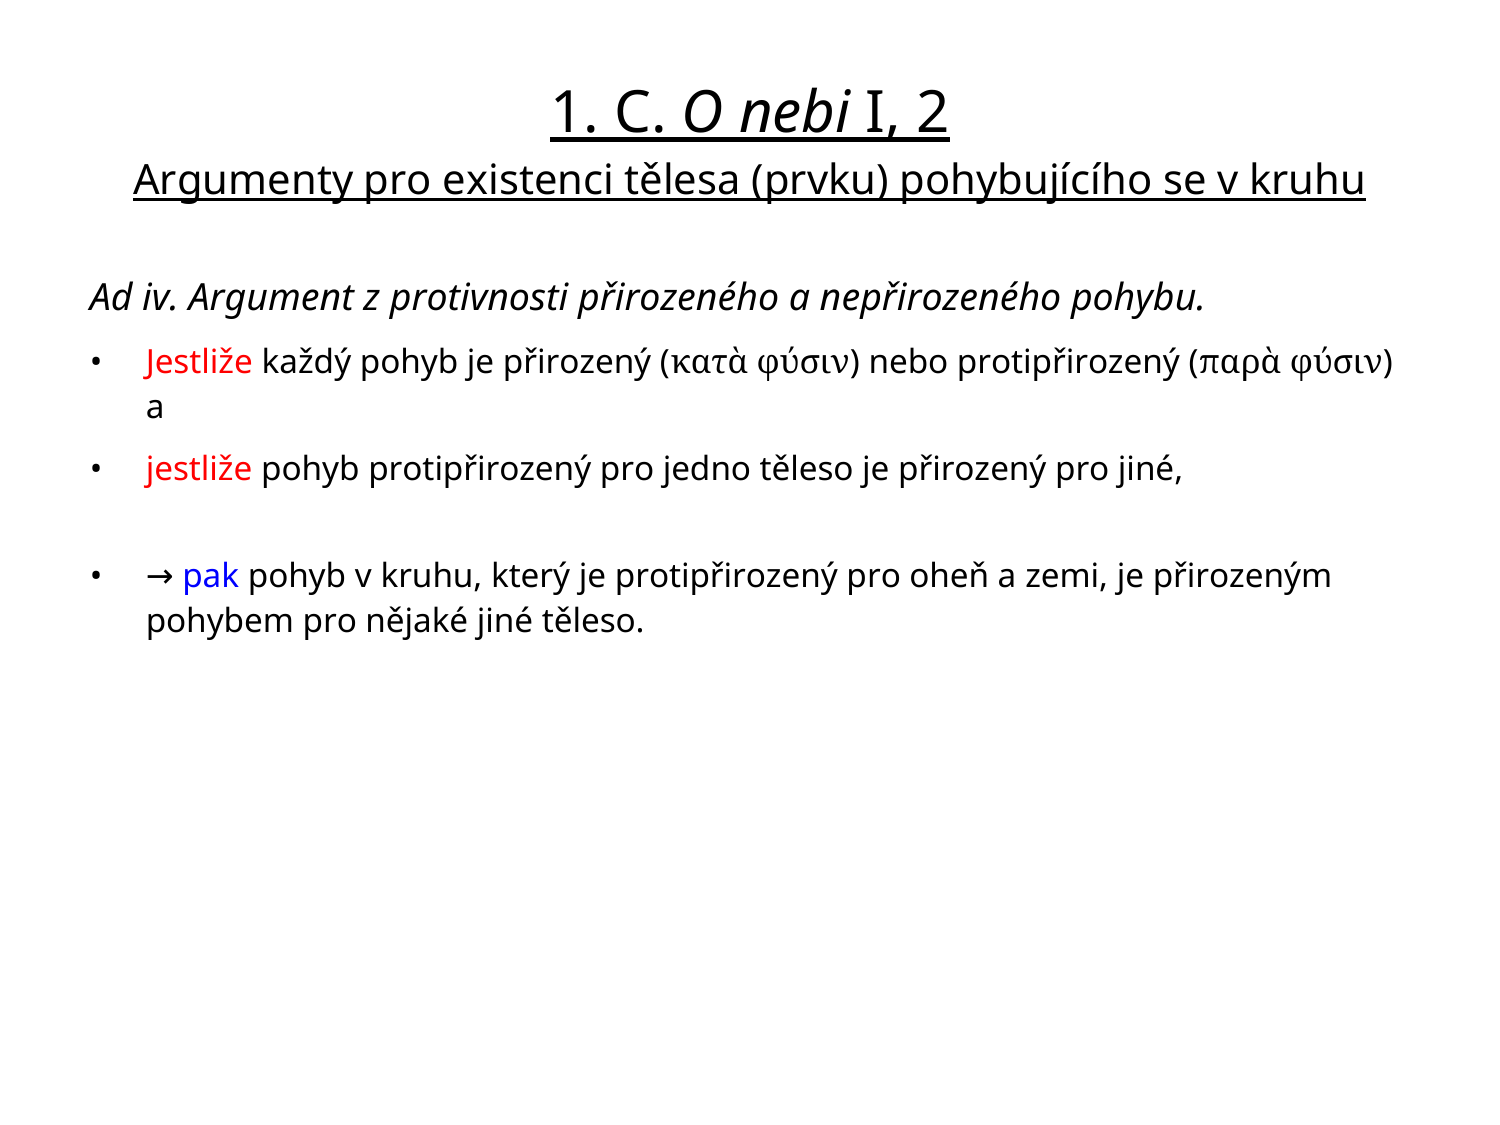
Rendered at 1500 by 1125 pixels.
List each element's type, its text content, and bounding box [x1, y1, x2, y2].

list Ad iv. Argument z protivnosti přirozeného a nepřirozeného pohybu. Jestliže každý pohyb je přirozený (κατὰ φύσιν) nebo protipřirozený (παρὰ φύσιν) a jestliže pohyb protipřirozený pro jedno těleso je přirozený pro jiné, → pak pohyb v kruhu, který je protipřirozený pro oheň a zemi, je přirozeným pohybem pro nějaké jiné těleso. [75, 262, 1426, 1006]
title 1. C. O nebi I, 2 Argumenty pro existenci tělesa (prvku) pohybujícího se v kruhu [75, 45, 1426, 233]
